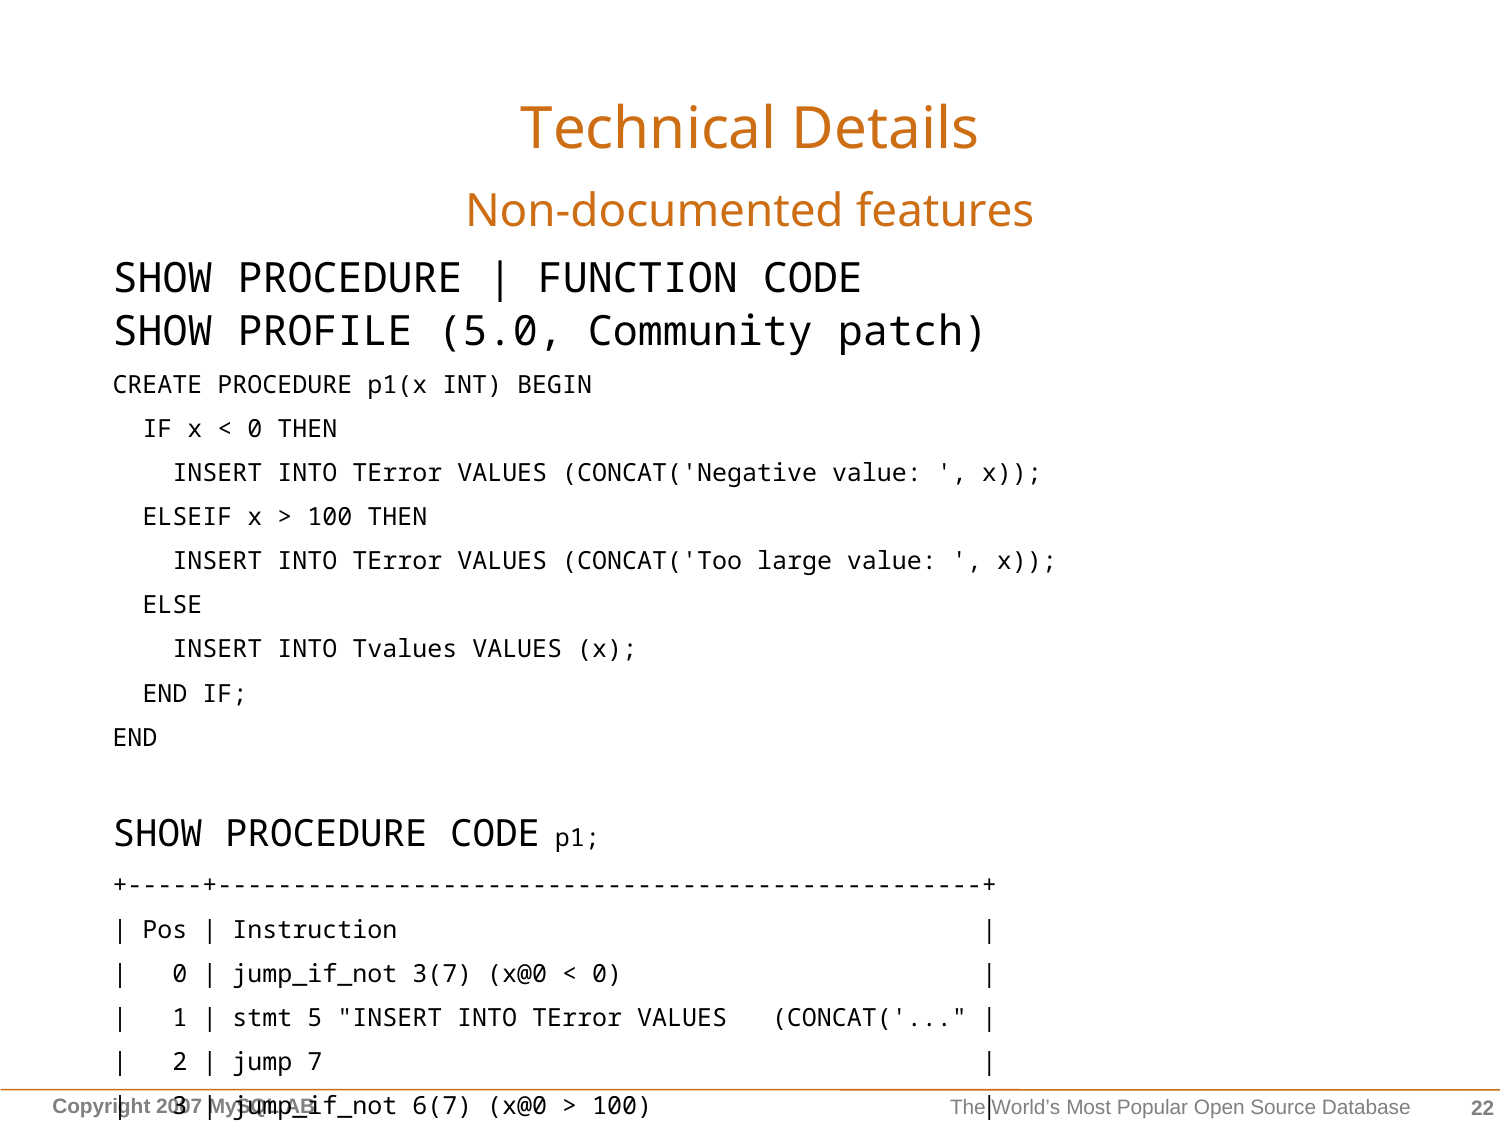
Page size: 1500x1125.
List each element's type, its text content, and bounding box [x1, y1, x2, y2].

title Technical Details Non-documented features [0, 77, 1500, 236]
list SHOW PROCEDURE | FUNCTION CODE SHOW PROFILE (5.0, Community patch) CREATE PROCEDURE p1(x INT) BEGIN IF x < 0 THEN INSERT INTO TError VALUES (CONCAT('Negative value: ', x)); ELSEIF x > 100 THEN INSERT INTO TError VALUES (CONCAT('Too large value: ', x)); ELSE INSERT INTO Tvalues VALUES (x); END IF; END SHOW PROCEDURE CODE p1; +-----+---------------------------------------------------+ | Pos | Instruction | | 0 | jump_if_not 3(7) (x@0 < 0) | | 1 | stmt 5 "INSERT INTO TError VALUES (CONCAT('..." | | 2 | jump 7 | | 3 | jump_if_not 6(7) (x@0 > 100) | | 4 | stmt 5 "INSERT INTO TError VALUES (CONCAT('..." | | 5 | jump 7 | | 6 | stmt 5 "INSERT INTO Tvalues VALUES (x)" | +-----+---------------------------------------------------+ [112, 249, 1388, 1092]
